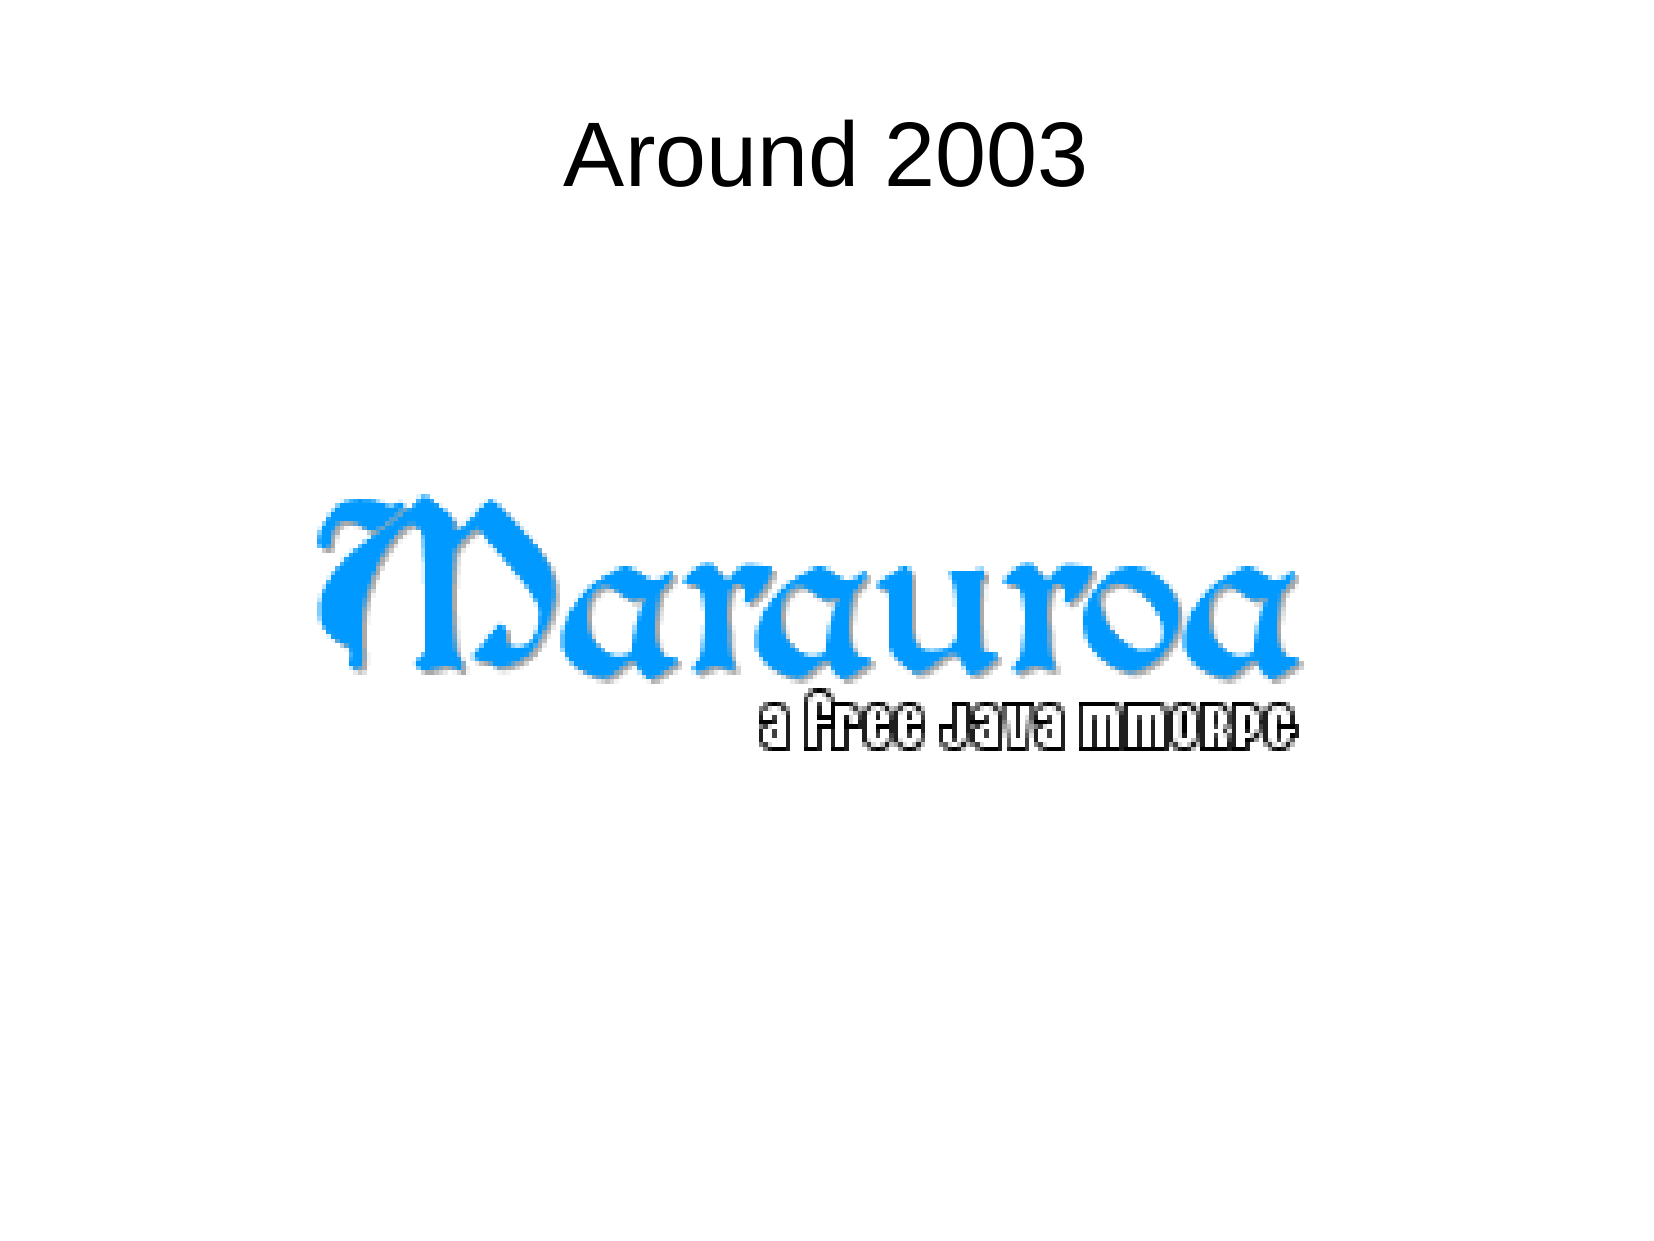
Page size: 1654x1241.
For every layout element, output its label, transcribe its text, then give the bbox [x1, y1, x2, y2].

picture [295, 472, 1318, 770]
title Around 2003 [82, 49, 1571, 257]
